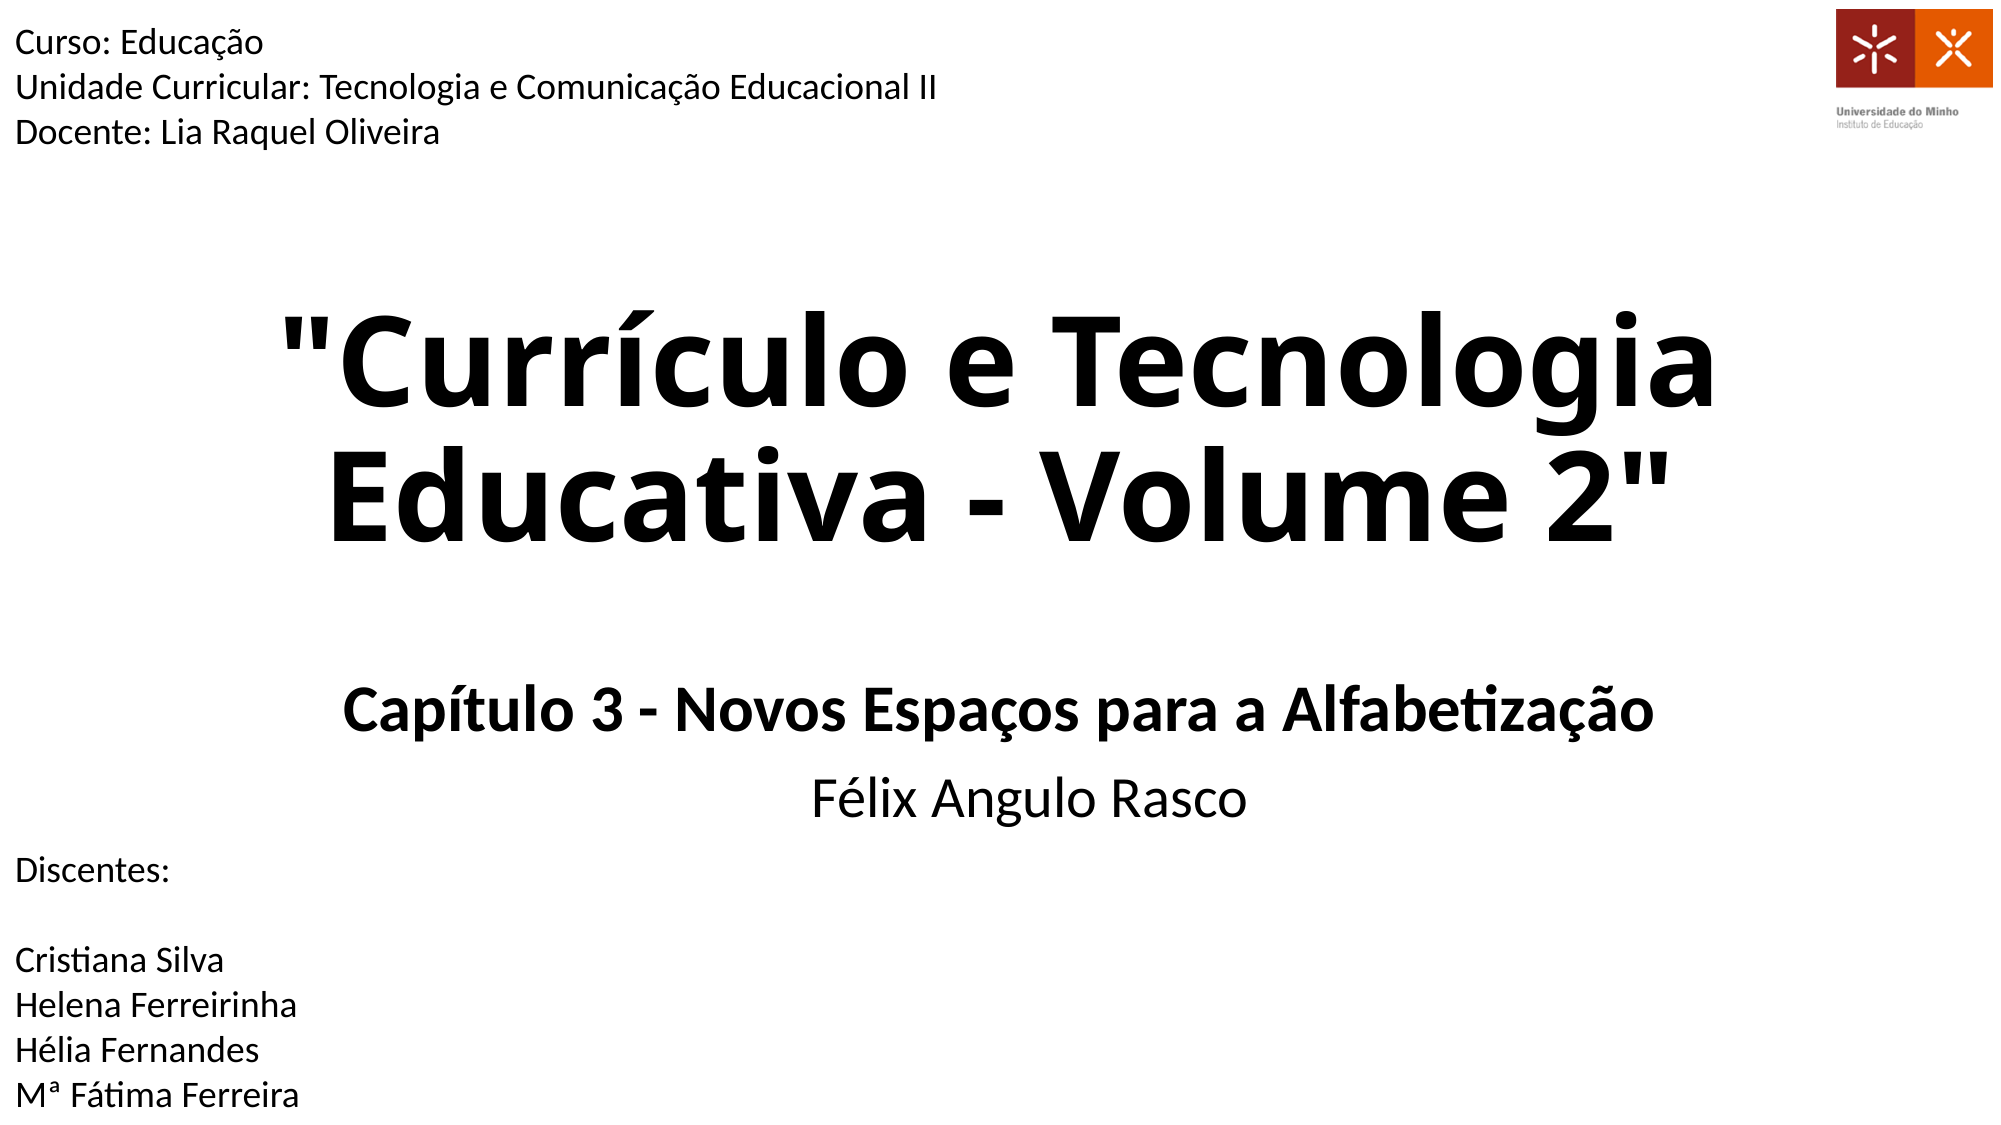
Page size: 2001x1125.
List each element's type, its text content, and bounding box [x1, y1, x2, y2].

text_box Discentes: Cristiana Silva Helena Ferreirinha Hélia Fernandes Mª Fátima Ferreira [0, 837, 1498, 1125]
title "Currículo e Tecnologia Educativa - Volume 2" [249, 184, 1750, 575]
text_box Curso: Educação Unidade Curricular: Tecnologia e Comunicação Educacional II Docente: Lia Raquel Oliveira [0, 9, 1198, 161]
subtitle Capítulo 3 - Novos Espaços para a Alfabetização [249, 575, 1750, 794]
picture [1836, 9, 1993, 131]
text_box Félix Angulo Rasco [724, 751, 1336, 838]
